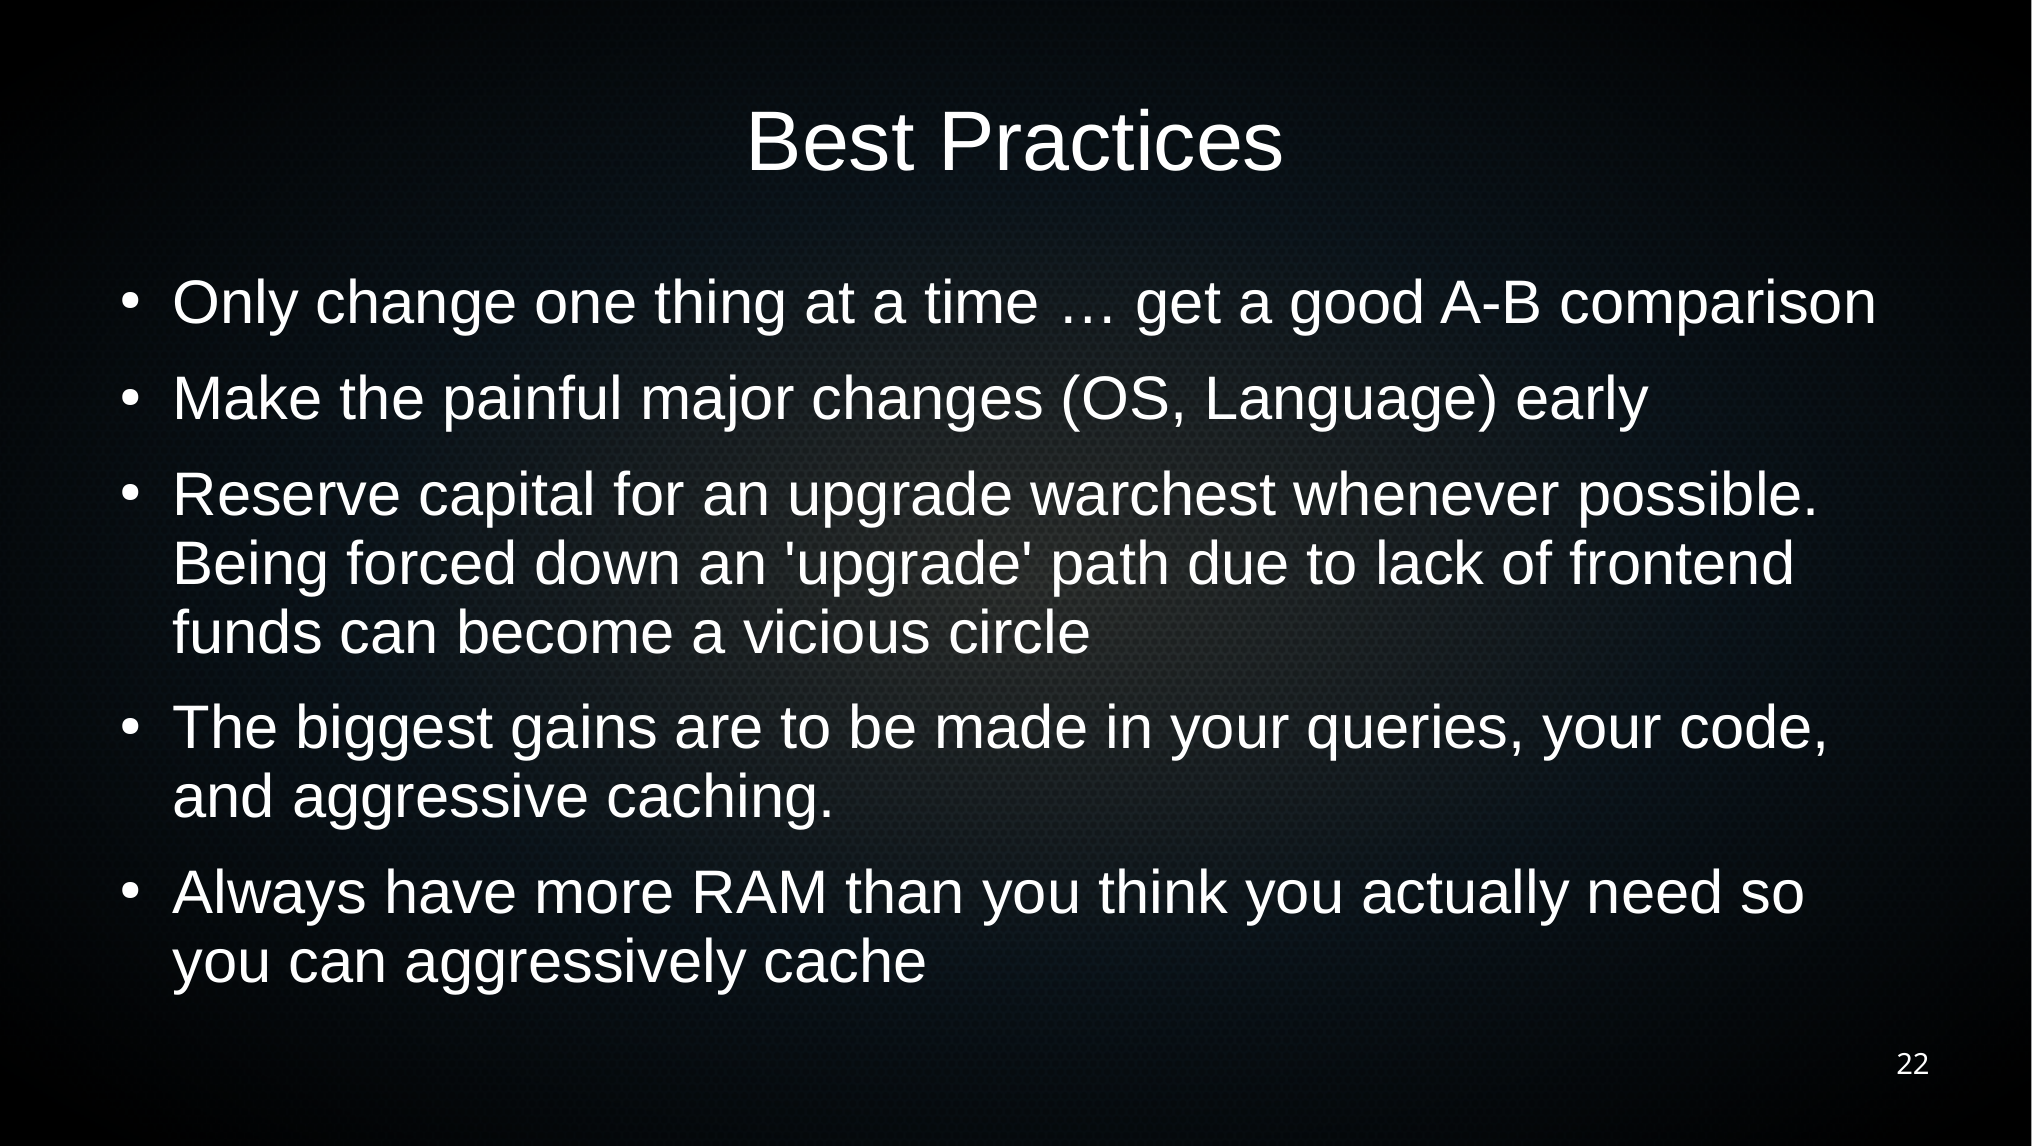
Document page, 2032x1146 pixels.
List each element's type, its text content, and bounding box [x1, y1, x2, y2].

list Only change one thing at a time … get a good A-B comparison Make the painful major changes (OS, Language) early Reserve capital for an upgrade warchest whenever possible. Being forced down an 'upgrade' path due to lack of frontend funds can become a vicious circle The biggest gains are to be made in your queries, your code, and aggressive caching. Always have more RAM than you think you actually need so you can aggressively cache [101, 268, 1890, 1025]
picture [0, 0, 2032, 1146]
title Best Practices [101, 45, 1930, 237]
